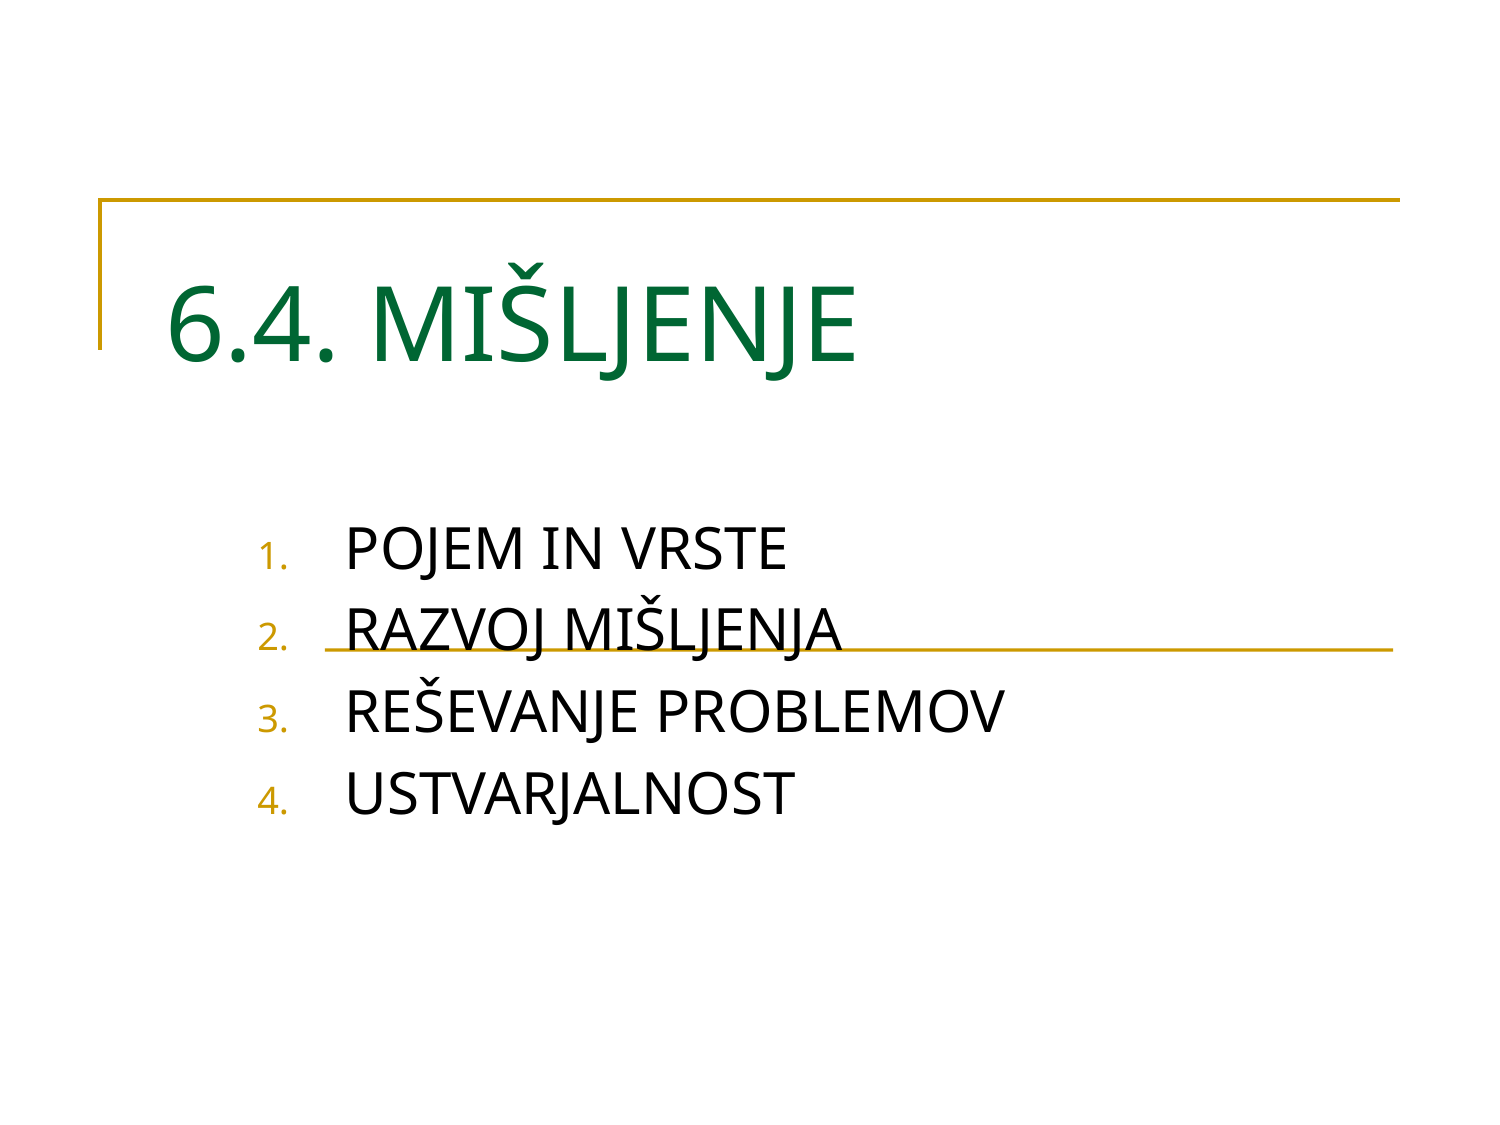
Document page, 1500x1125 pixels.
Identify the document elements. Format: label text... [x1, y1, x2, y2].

subtitle POJEM IN VRSTE RAZVOJ MIŠLJENJA REŠEVANJE PROBLEMOV USTVARJALNOST [242, 503, 1270, 870]
title 6.4. MIŠLJENJE [150, 249, 1401, 538]
